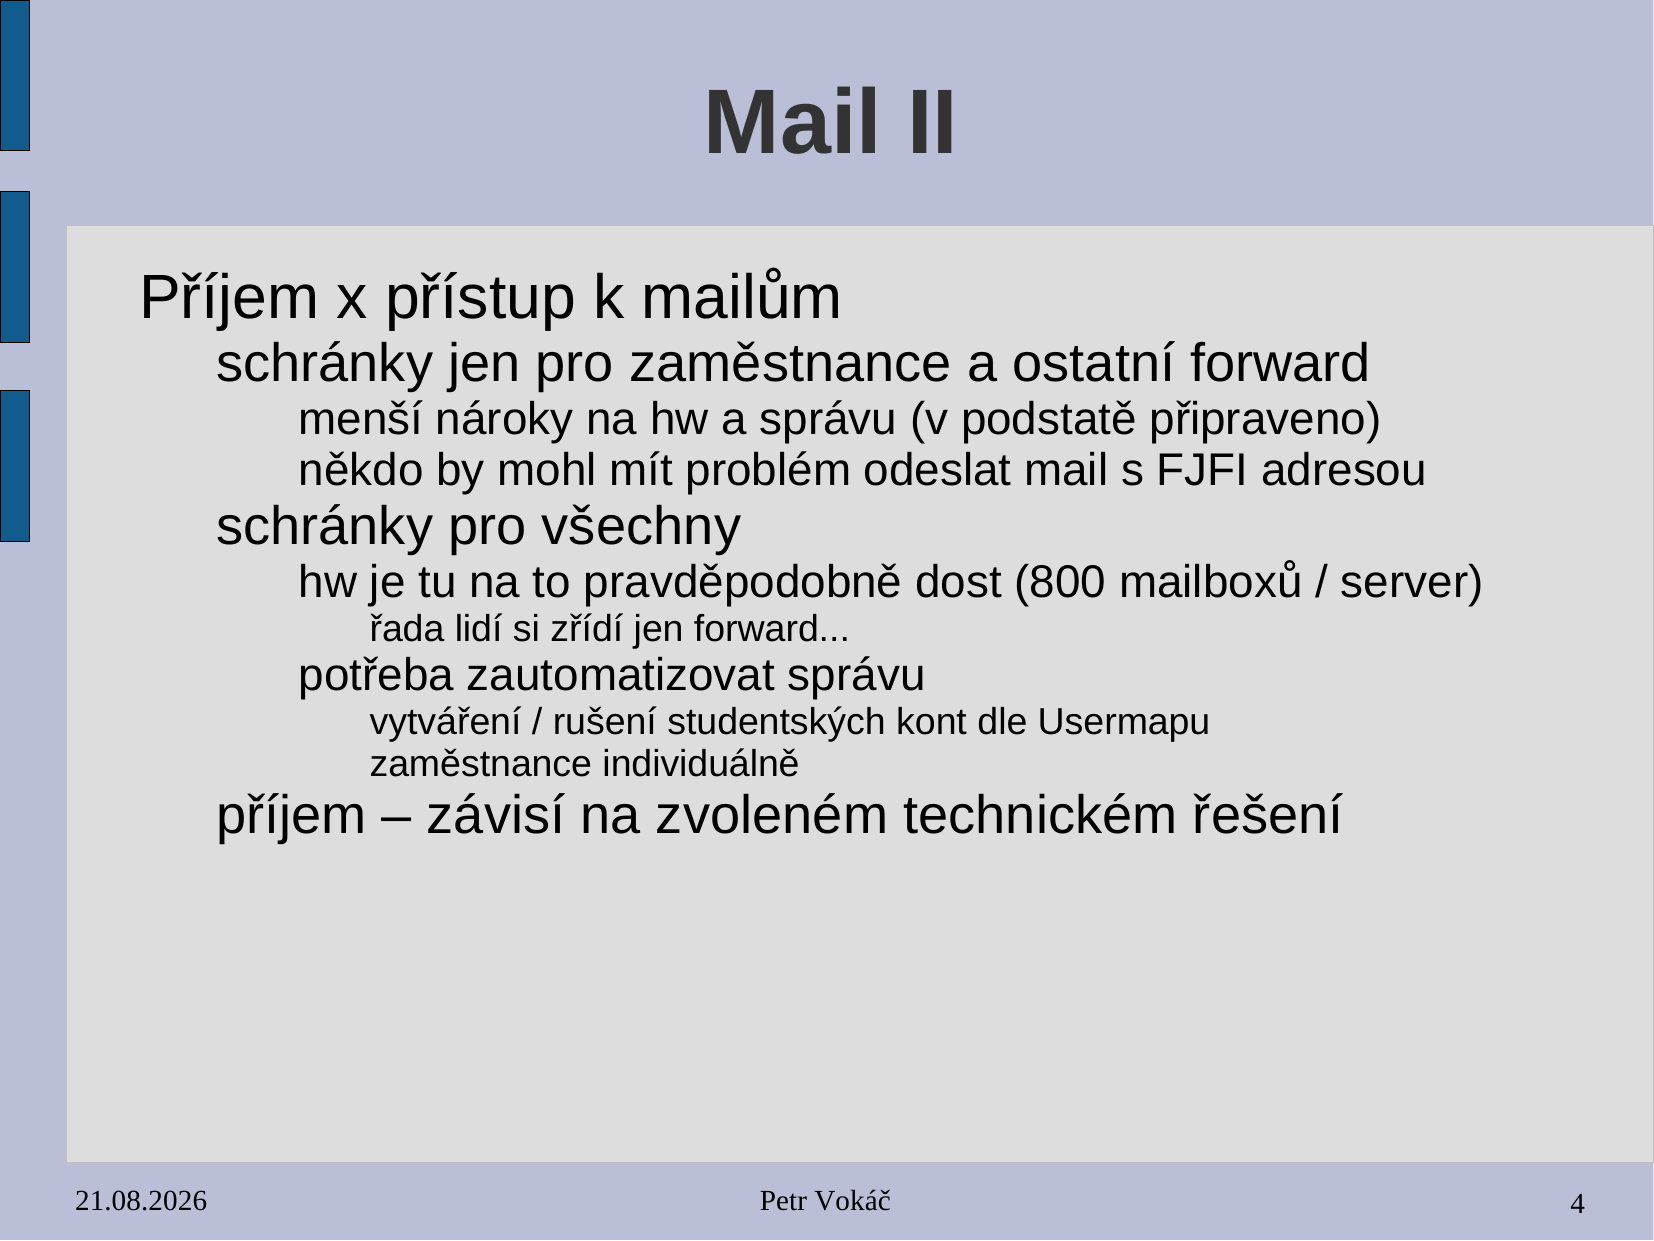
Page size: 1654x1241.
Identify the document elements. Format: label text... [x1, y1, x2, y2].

list Příjem x přístup k mailům schránky jen pro zaměstnance a ostatní forward menší nároky na hw a správu (v podstatě připraveno) někdo by mohl mít problém odeslat mail s FJFI adresou schránky pro všechny hw je tu na to pravděpodobně dost (800 mailboxů / server) řada lidí si zřídí jen forward... potřeba zautomatizovat správu vytváření / rušení studentských kont dle Usermapu zaměstnance individuálně příjem – závisí na zvoleném technickém řešení [121, 262, 1576, 1163]
title Mail II [125, 17, 1538, 226]
